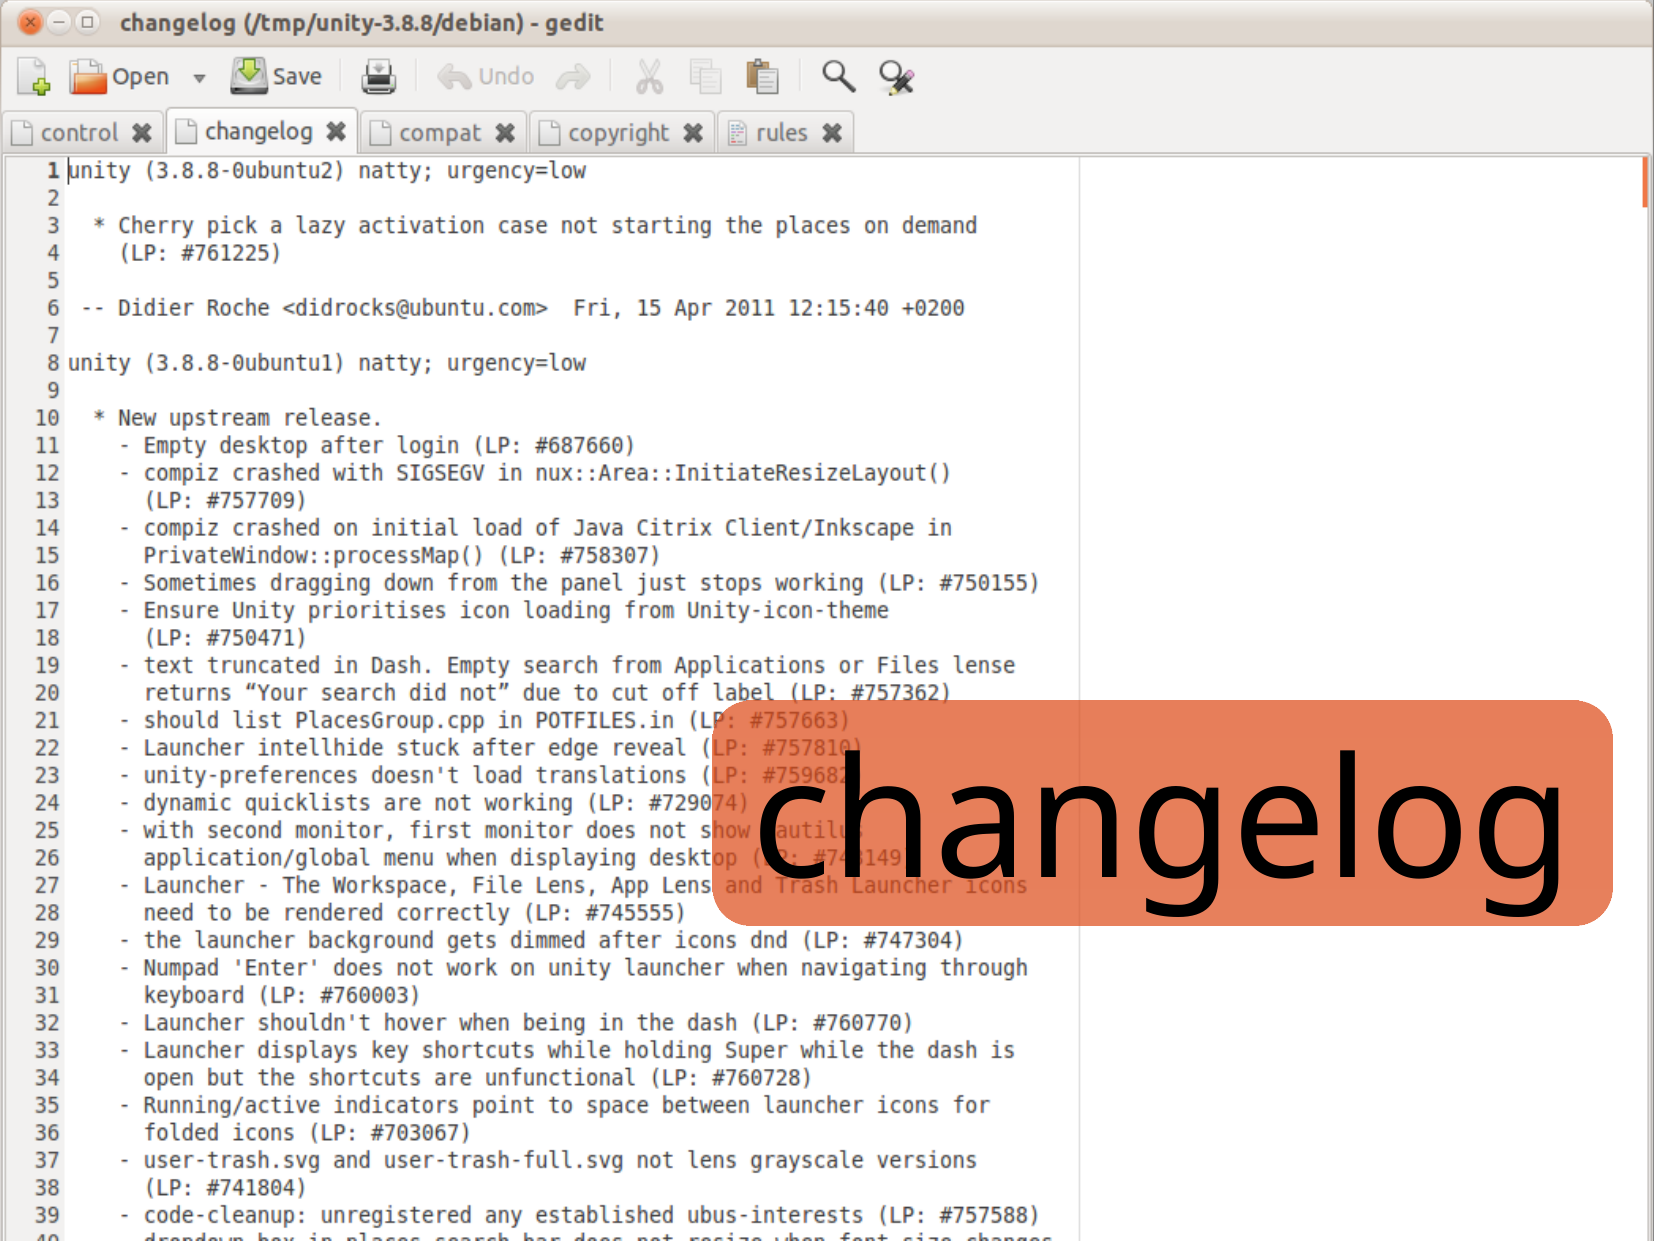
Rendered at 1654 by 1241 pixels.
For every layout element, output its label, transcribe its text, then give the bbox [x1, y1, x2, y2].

text_box changelog [712, 700, 1613, 926]
picture [0, 0, 1654, 1241]
